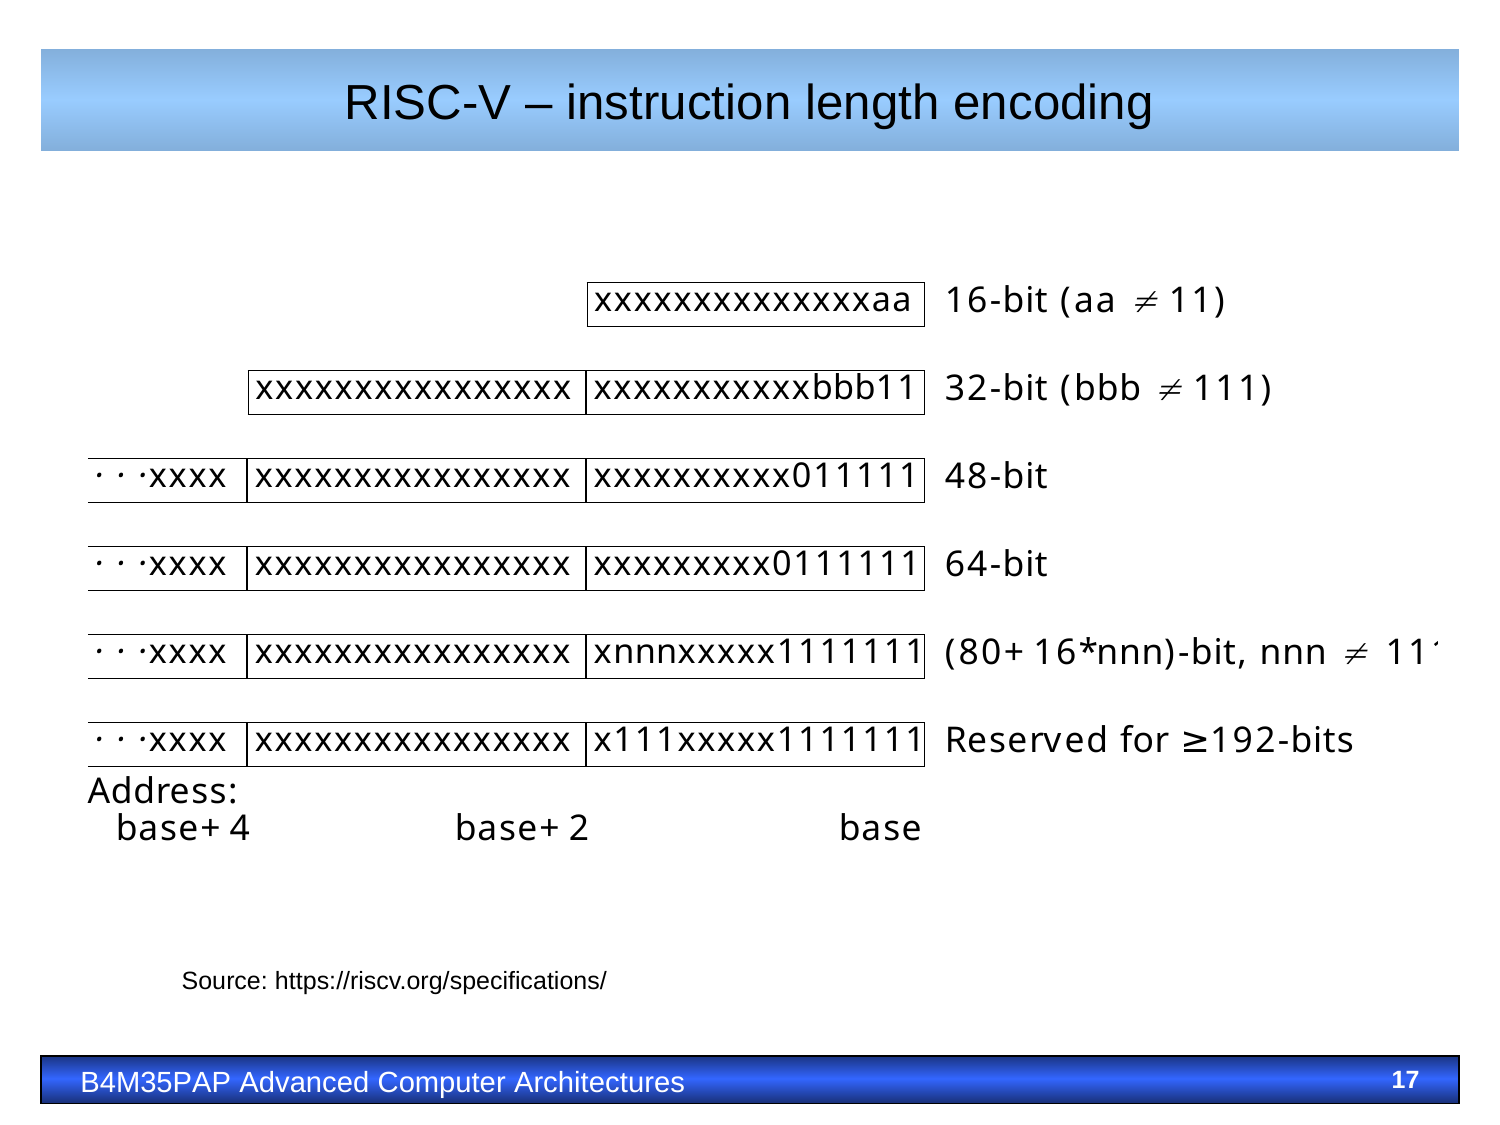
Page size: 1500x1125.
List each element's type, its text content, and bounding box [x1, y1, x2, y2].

chart [63, 266, 1438, 860]
title RISC-V – instruction length encoding [41, 49, 1459, 151]
text_box Source: https://riscv.org/specifications/ [166, 959, 623, 1002]
